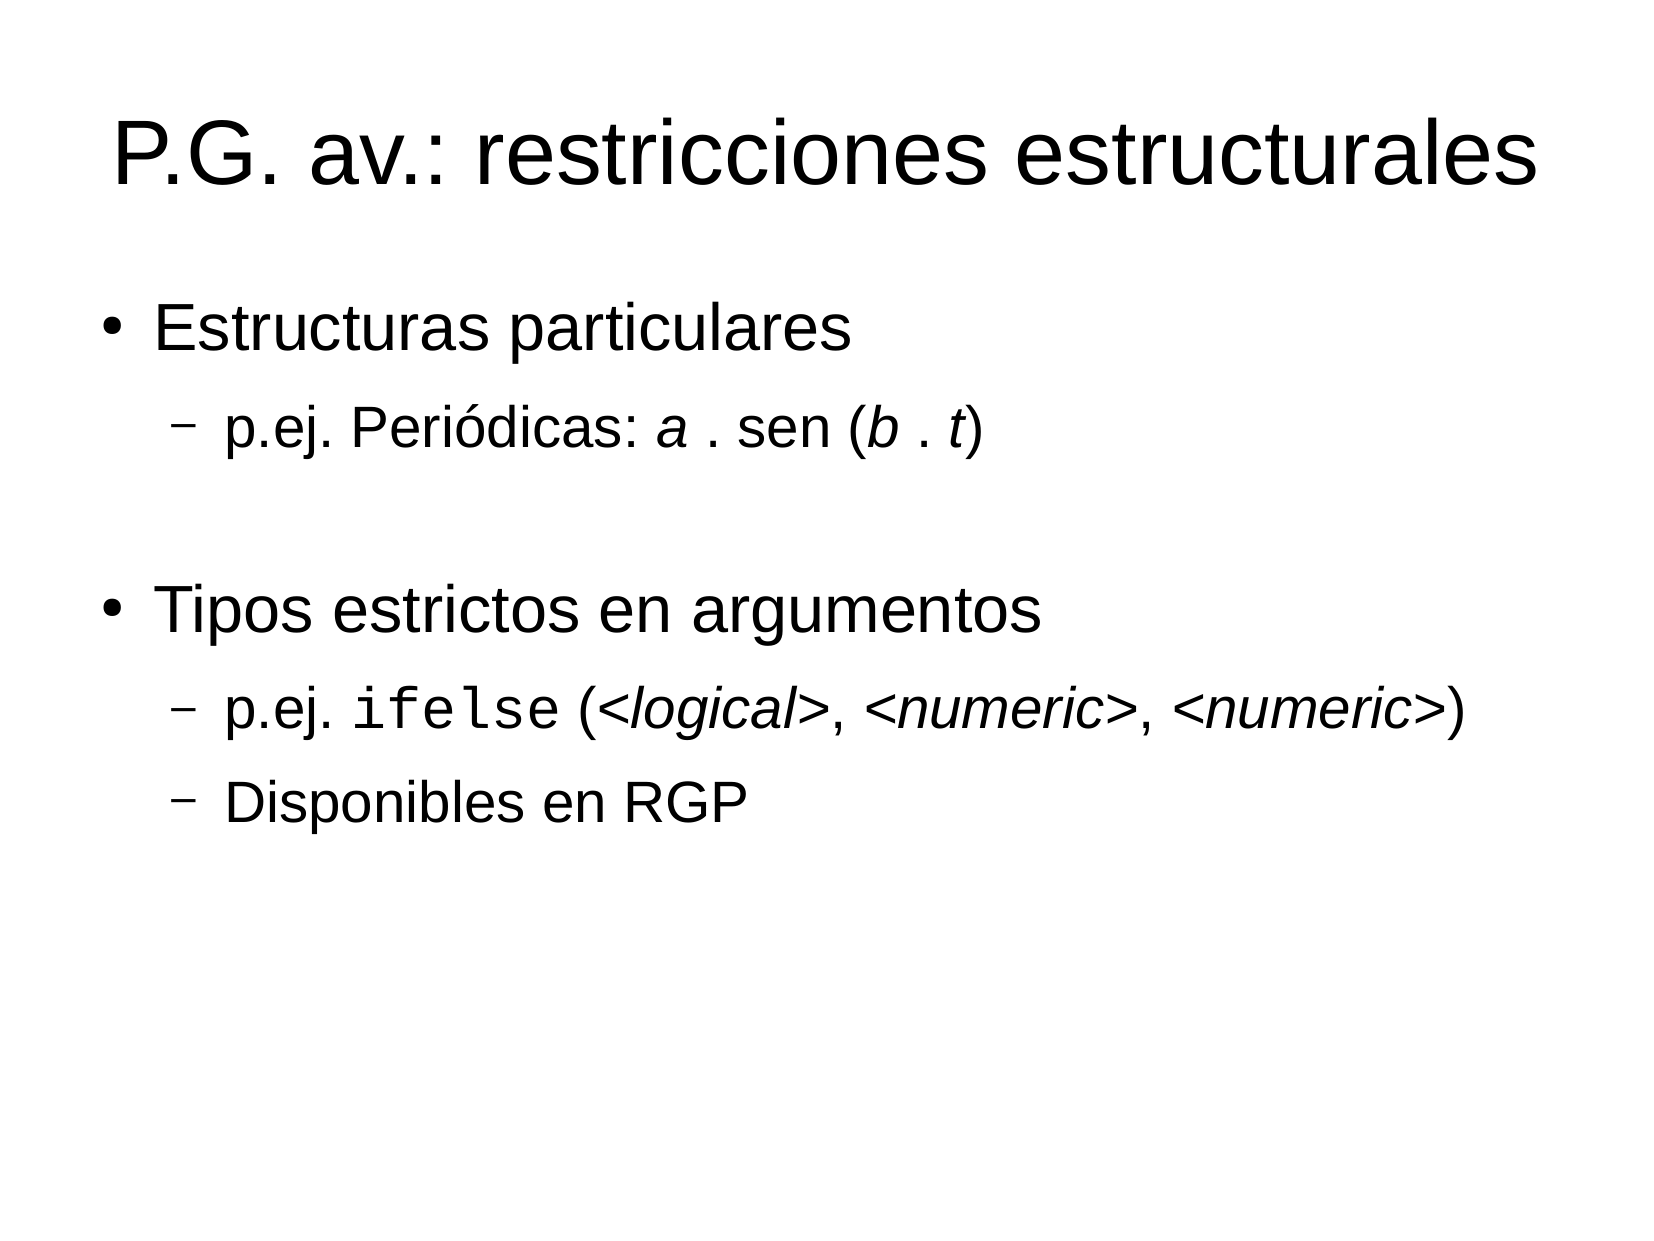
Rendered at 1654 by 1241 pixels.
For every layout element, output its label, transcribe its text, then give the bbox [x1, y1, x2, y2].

title P.G. av.: restricciones estructurales [82, 49, 1571, 257]
list Estructuras particulares p.ej. Periódicas: a . sen (b . t) Tipos estrictos en argumentos p.ej. ifelse (<logical>, <numeric>, <numeric>) Disponibles en RGP [82, 290, 1571, 1010]
